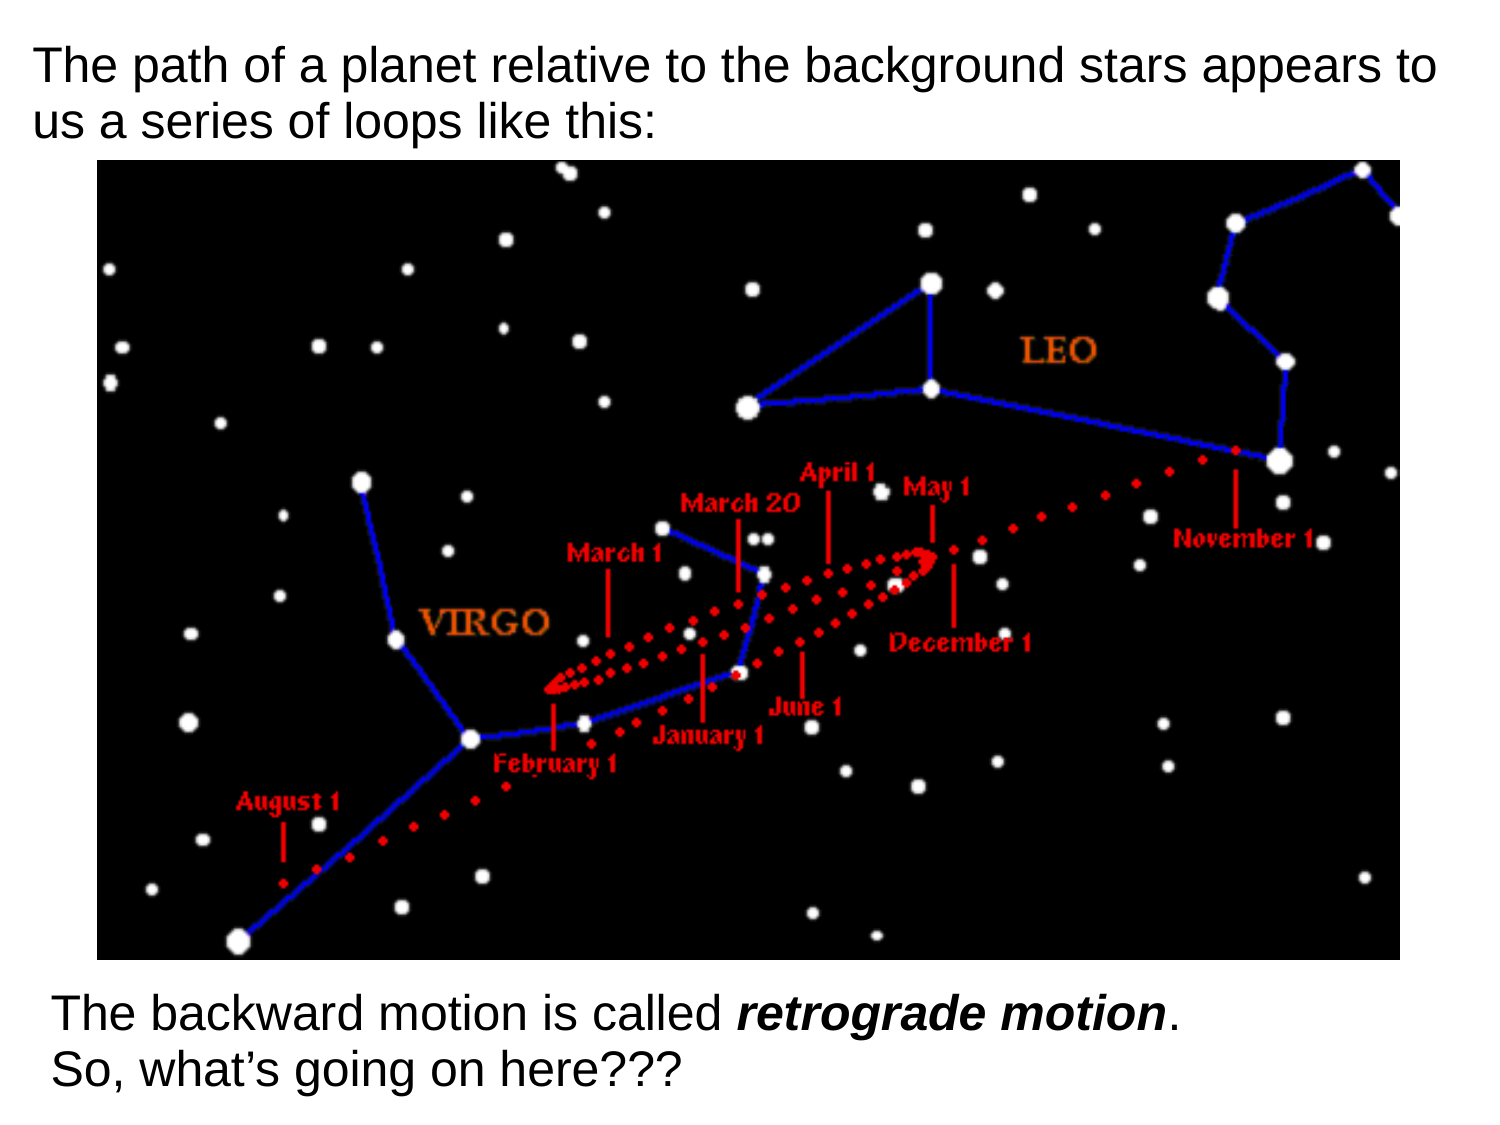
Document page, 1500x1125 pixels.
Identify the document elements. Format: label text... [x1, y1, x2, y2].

picture [97, 160, 1400, 961]
text_box The backward motion is called retrograde motion. So, what’s going on here??? [35, 978, 1461, 1105]
text_box The path of a planet relative to the background stars appears to us a series of loops like this: [17, 29, 1500, 157]
